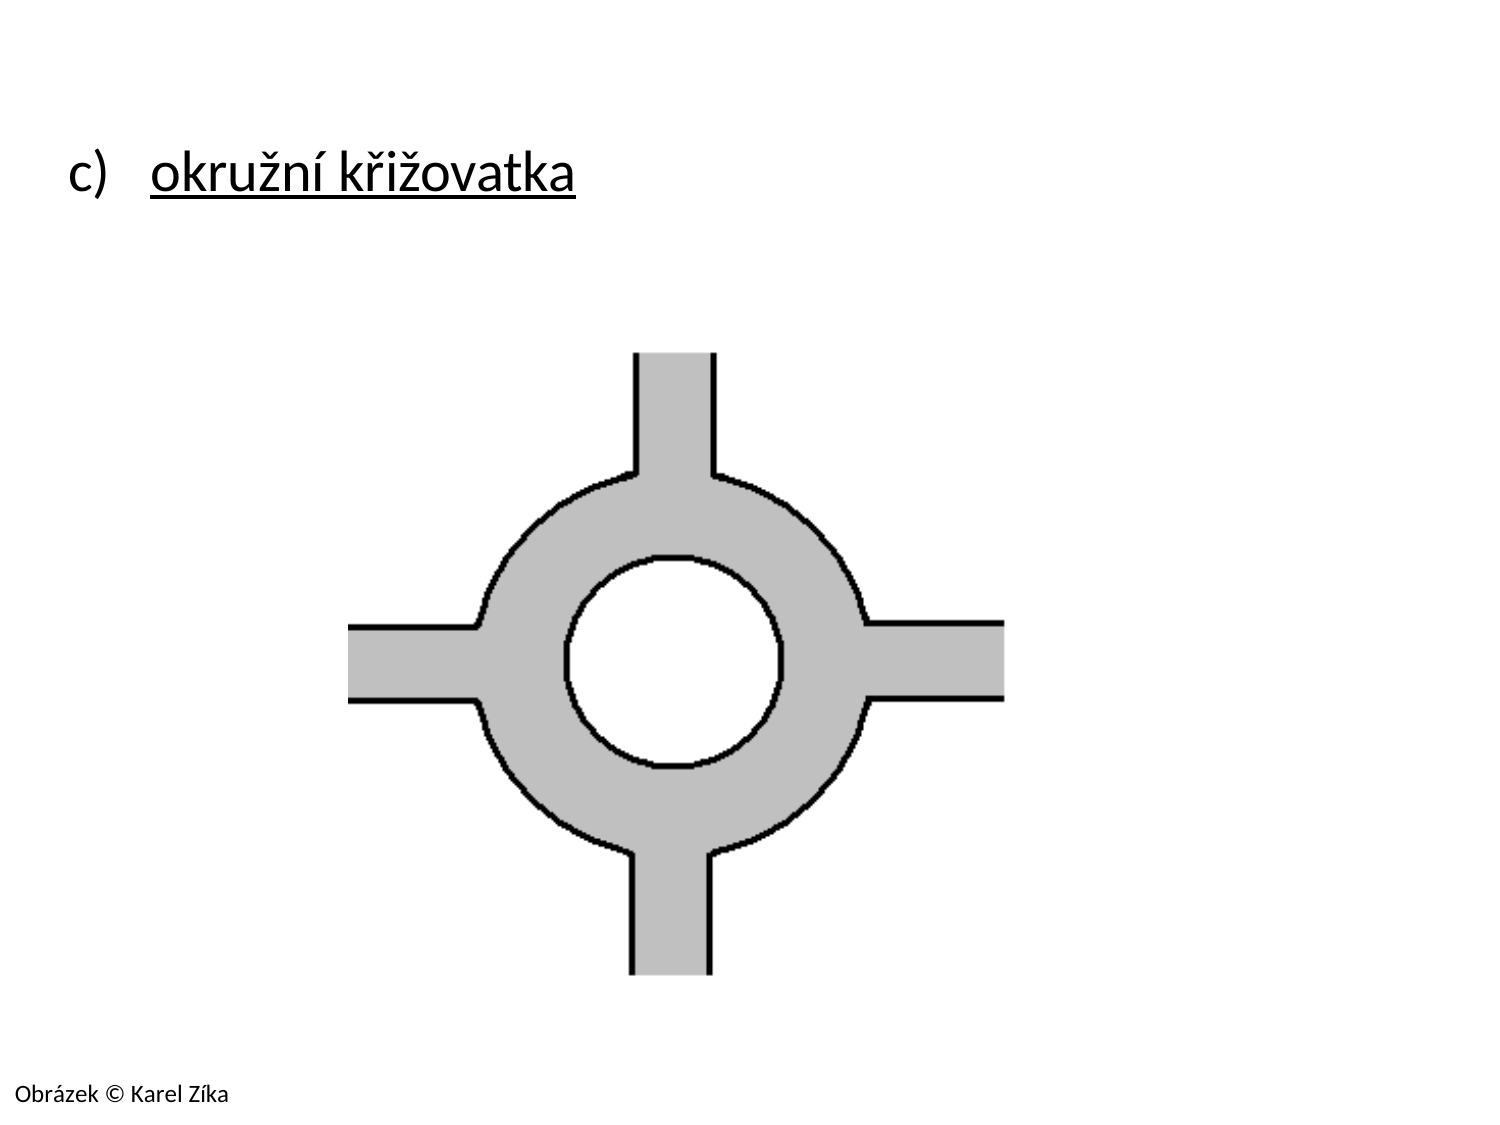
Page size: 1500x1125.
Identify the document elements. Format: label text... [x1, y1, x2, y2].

text_box Obrázek © Karel Zíka [0, 1070, 245, 1116]
list c) okružní křižovatka [53, 125, 1404, 284]
text_box [348, 338, 1017, 986]
